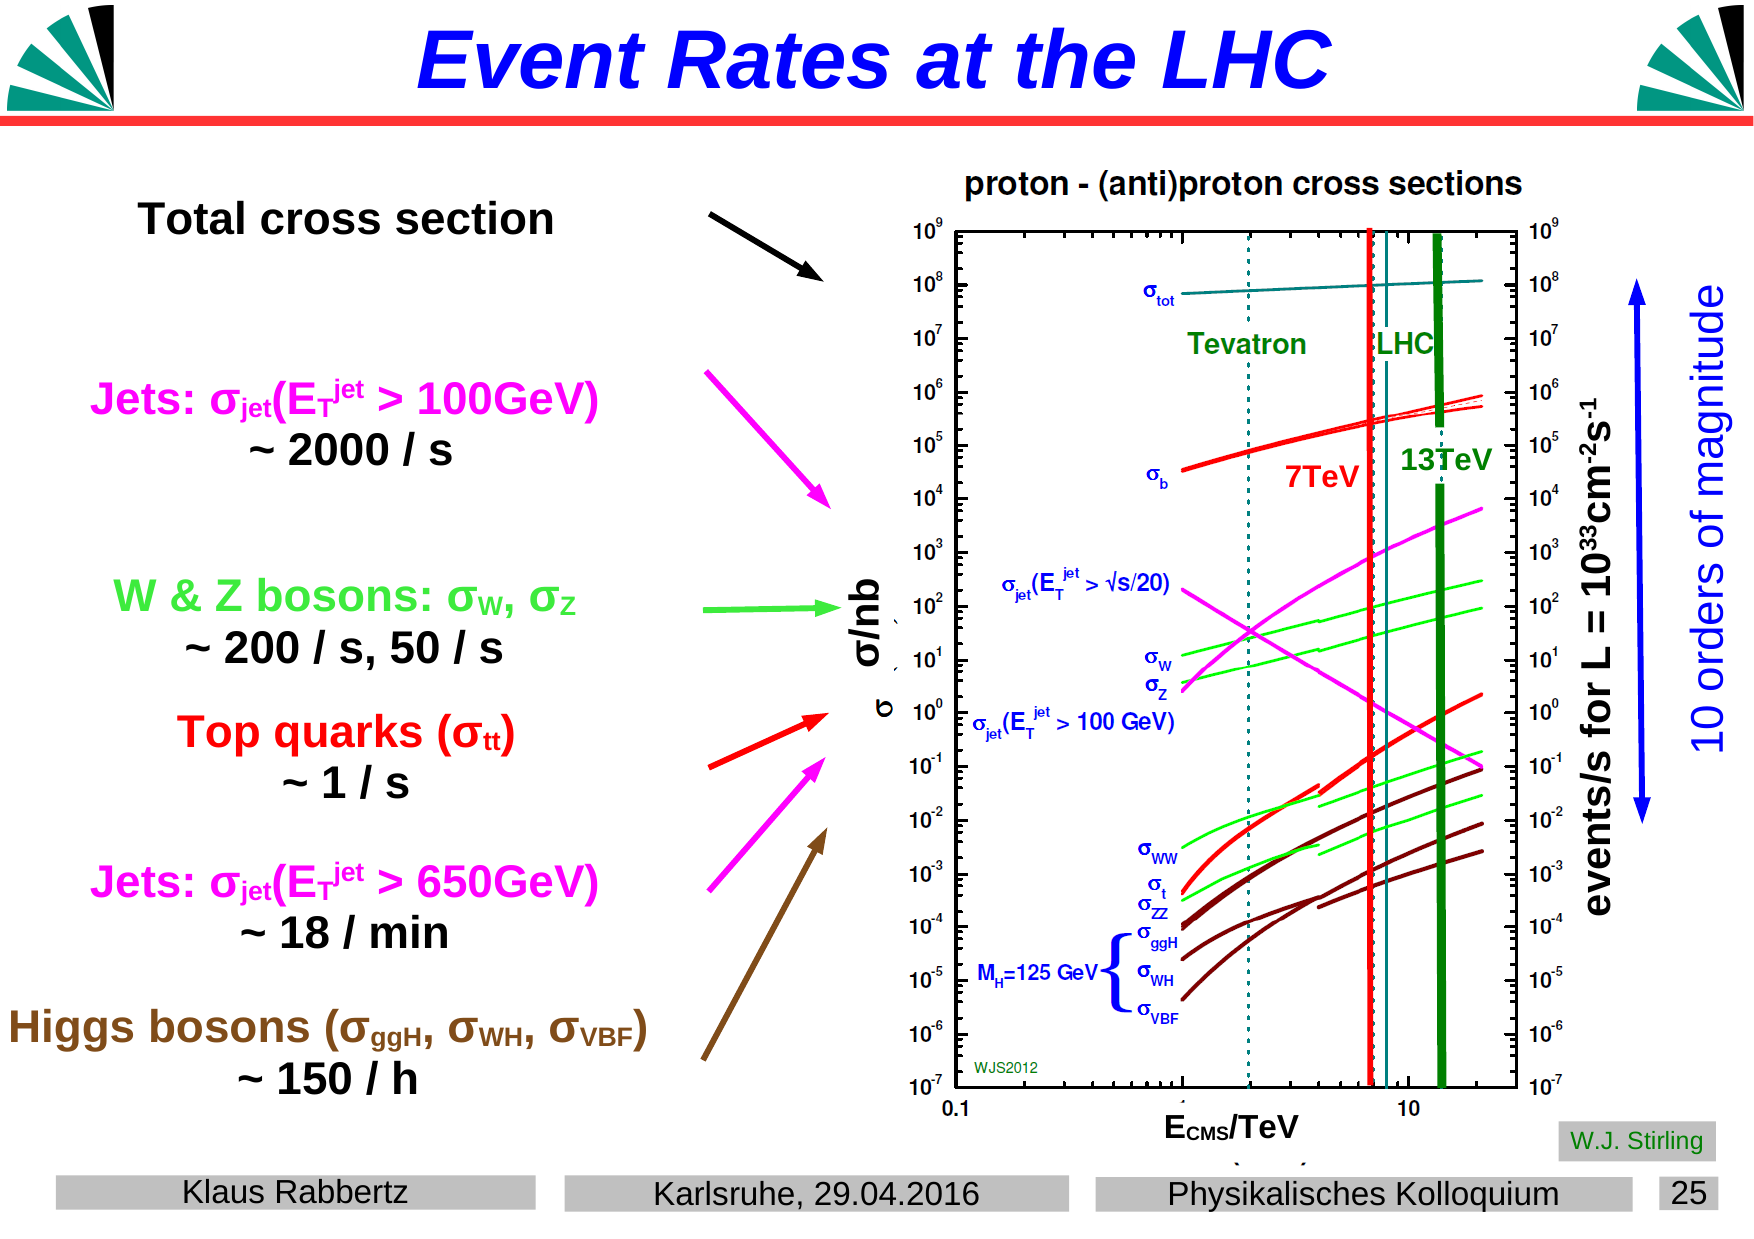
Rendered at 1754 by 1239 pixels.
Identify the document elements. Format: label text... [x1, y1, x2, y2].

text_box W.J. Stirling [1558, 1121, 1716, 1162]
text_box 10 orders of magnitude [1675, 272, 1739, 768]
text_box 7TeV [1273, 453, 1366, 501]
picture [1637, 5, 1744, 112]
text_box Top quarks (σtt) ~ 1 / s [165, 700, 525, 830]
title Event Rates at the LHC [120, 10, 1629, 110]
text_box Jets: σjet(ETjet > 100GeV) ~ 2000 / s [77, 366, 612, 499]
picture [862, 162, 1609, 1173]
text_box 13TeV [1388, 435, 1502, 483]
text_box Jets: σjet(ETjet > 650GeV) ~ 18 / min [77, 849, 612, 981]
text_box σ/nb [835, 565, 894, 681]
picture [7, 5, 114, 112]
text_box Total cross section [125, 187, 564, 251]
text_box events/s for L = 1033cm-2s-1 [1566, 387, 1627, 930]
text_box Higgs bosons (σggH, σWH, σVBF) ~ 150 / h [0, 995, 661, 1125]
text_box W & Z bosons: σW, σZ ~ 200 / s, 50 / s [101, 564, 588, 694]
text_box ECMS/TeV [1152, 1102, 1309, 1163]
